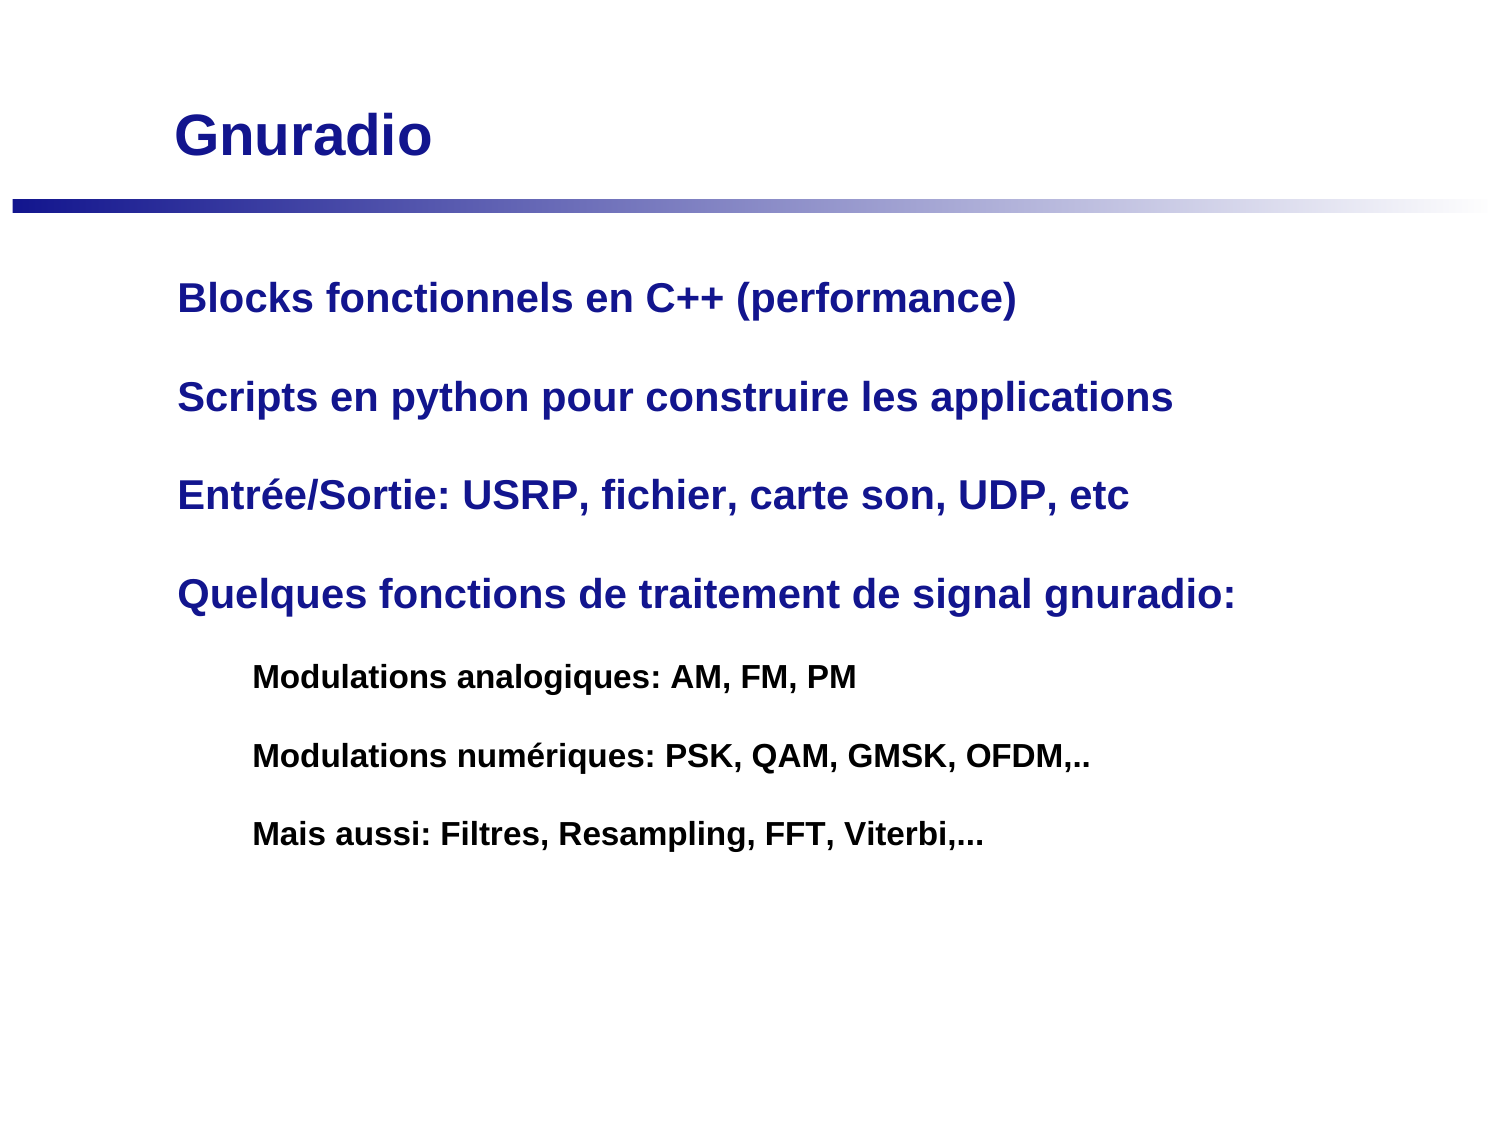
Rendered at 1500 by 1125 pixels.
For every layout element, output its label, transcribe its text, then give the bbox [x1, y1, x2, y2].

title Gnuradio [159, 0, 1385, 175]
list Blocks fonctionnels en C++ (performance) Scripts en python pour construire les applications Entrée/Sortie: USRP, fichier, carte son, UDP, etc Quelques fonctions de traitement de signal gnuradio: Modulations analogiques: AM, FM, PM Modulations numériques: PSK, QAM, GMSK, OFDM,.. Mais aussi: Filtres, Resampling, FFT, Viterbi,... [162, 267, 1388, 1004]
